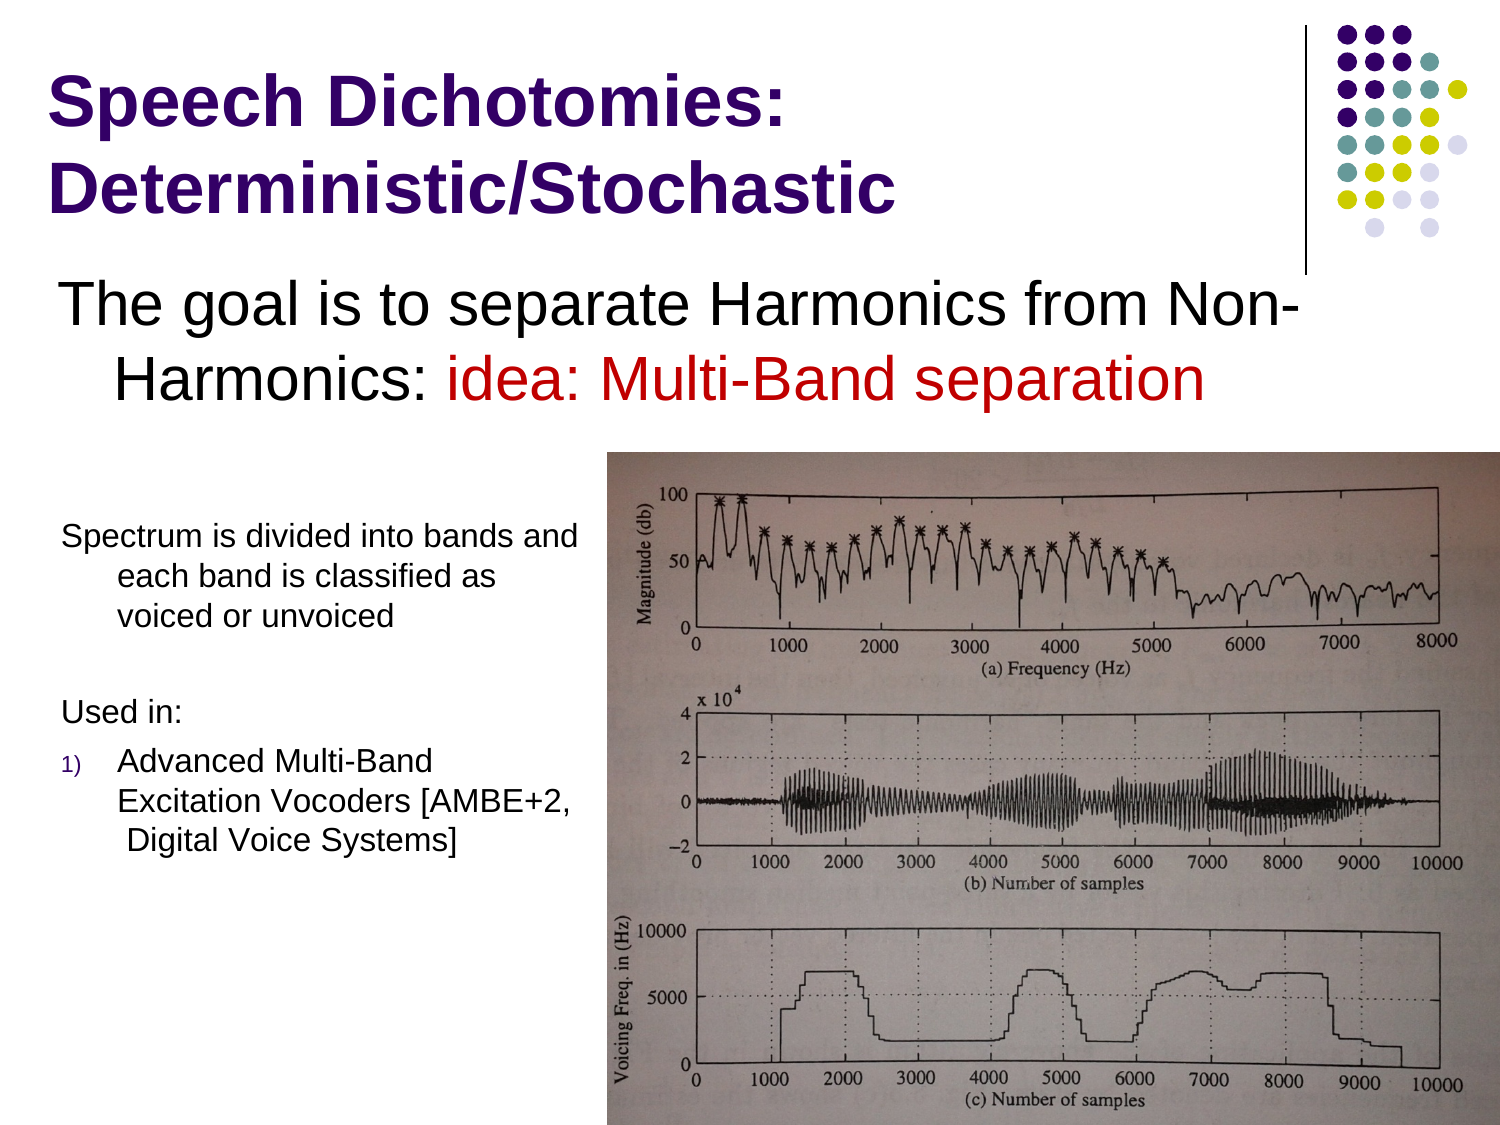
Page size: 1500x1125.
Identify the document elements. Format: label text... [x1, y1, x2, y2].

text_box The goal is to separate Harmonics from Non-Harmonics: idea: Multi-Band separation [42, 255, 1379, 530]
text_box Spectrum is divided into bands and each band is classified as voiced or unvoiced Used in: Advanced Multi-Band Excitation Vocoders [AMBE+2, Digital Voice Systems] [46, 506, 595, 1093]
text_box Speech Dichotomies: Deterministic/Stochastic [32, 23, 1270, 236]
picture [607, 452, 1500, 1125]
